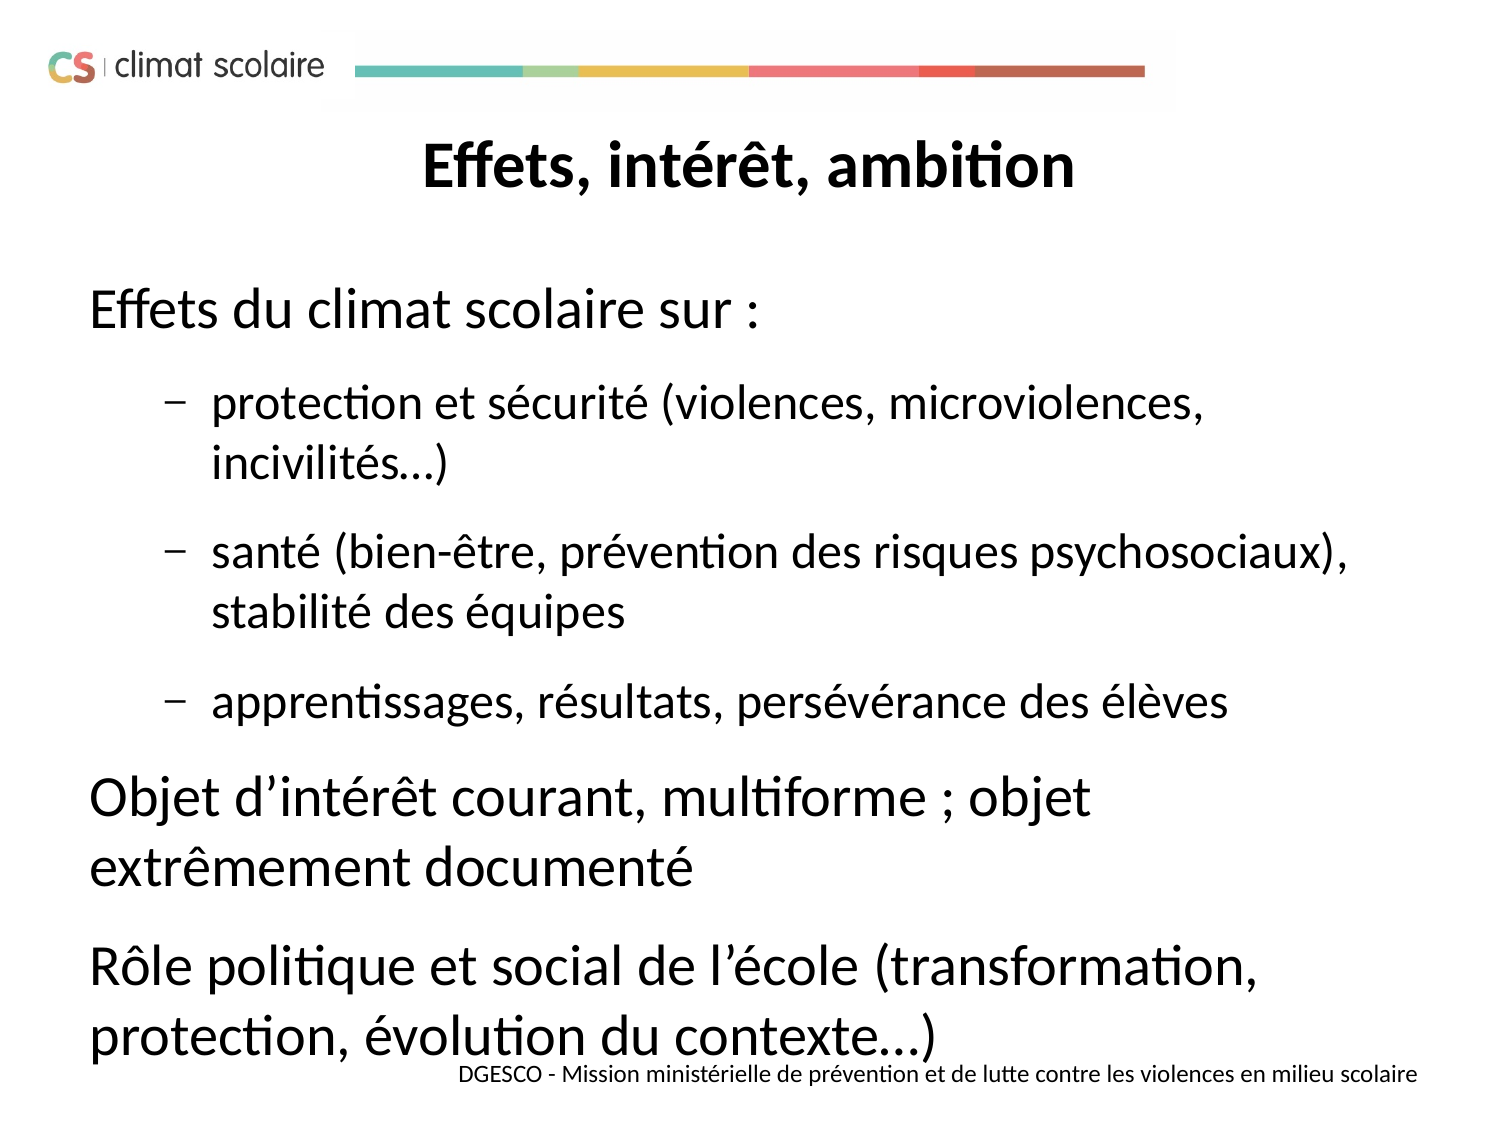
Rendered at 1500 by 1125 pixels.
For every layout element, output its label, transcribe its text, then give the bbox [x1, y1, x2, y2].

list Effets du climat scolaire sur : protection et sécurité (violences, microviolences, incivilités…) santé (bien-être, prévention des risques psychosociaux), stabilité des équipes apprentissages, résultats, persévérance des élèves Objet d’intérêt courant, multiforme ; objet extrêmement documenté Rôle politique et social de l’école (transformation, protection, évolution du contexte…) [75, 262, 1425, 1005]
title Effets, intérêt, ambition [75, 113, 1425, 233]
picture [26, 30, 1176, 112]
